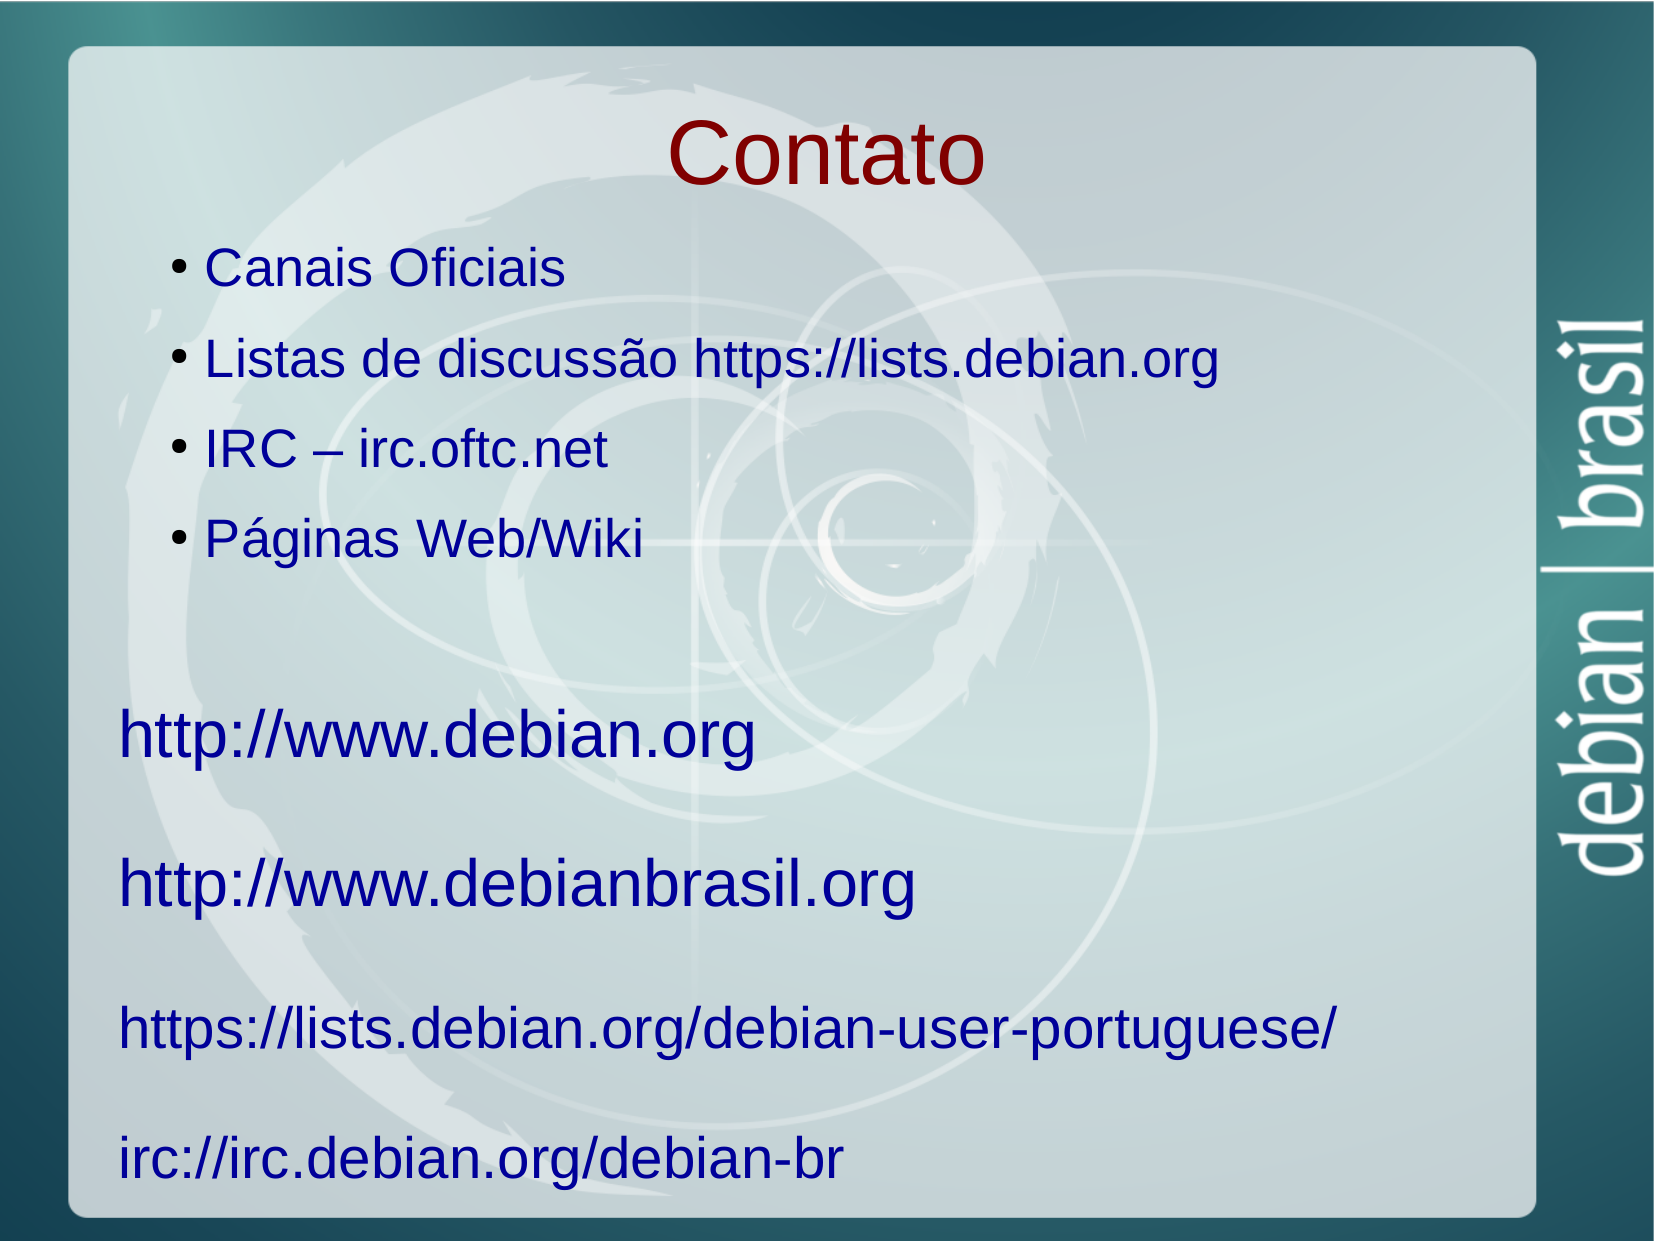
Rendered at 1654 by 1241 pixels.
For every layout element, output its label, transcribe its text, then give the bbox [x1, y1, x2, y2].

title Contato [82, 49, 1571, 257]
list http://www.debian.org http://www.debianbrasil.org https://lists.debian.org/debian-user-portuguese/ irc://irc.debian.org/debian-br [118, 696, 1406, 1241]
text_box Canais Oficiais Listas de discussão https://lists.debian.org IRC – irc.oftc.net Páginas Web/Wiki [154, 230, 1489, 577]
picture [0, 0, 1654, 1241]
